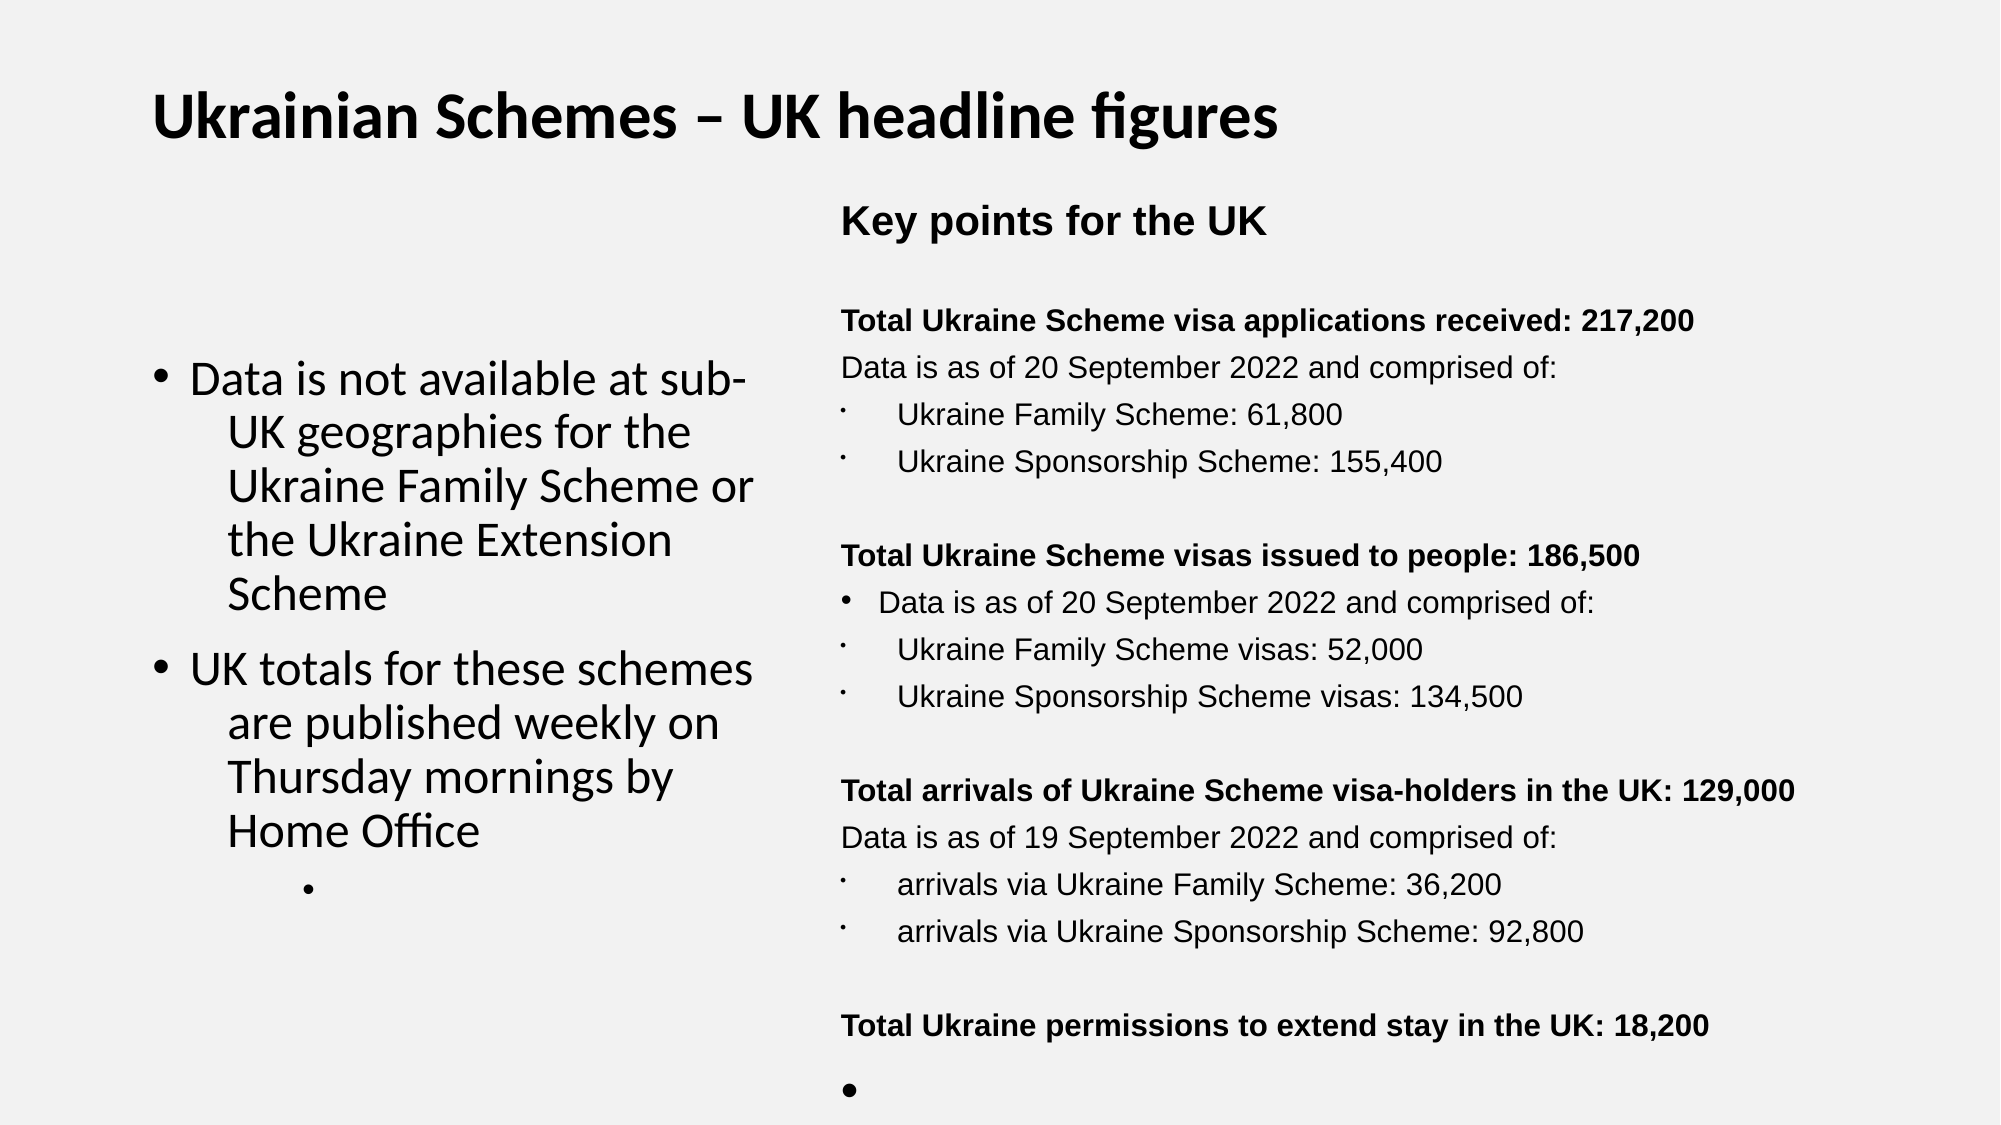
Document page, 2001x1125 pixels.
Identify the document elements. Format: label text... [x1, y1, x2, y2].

title Ukrainian Schemes – UK headline figures [137, 59, 1863, 174]
text_box Data is not available at sub-UK geographies for the Ukraine Family Scheme or the Ukraine Extension Scheme UK totals for these schemes are published weekly on Thursday mornings by Home Office [137, 263, 778, 890]
list Key points for the UK Total Ukraine Scheme visa applications received: 217,200 Data is as of 20 September 2022 and comprised of: Ukraine Family Scheme: 61,800 Ukraine Sponsorship Scheme: 155,400 Total Ukraine Scheme visas issued to people: 186,500 Data is as of 20 September 2022 and comprised of: Ukraine Family Scheme visas: 52,000 Ukraine Sponsorship Scheme visas: 134,500 Total arrivals of Ukraine Scheme visa-holders in the UK: 129,000 Data is as of 19 September 2022 and comprised of: arrivals via Ukraine Family Scheme: 36,200 arrivals via Ukraine Sponsorship Scheme: 92,800 Total Ukraine permissions to extend stay in the UK: 18,200 [825, 200, 1960, 1066]
